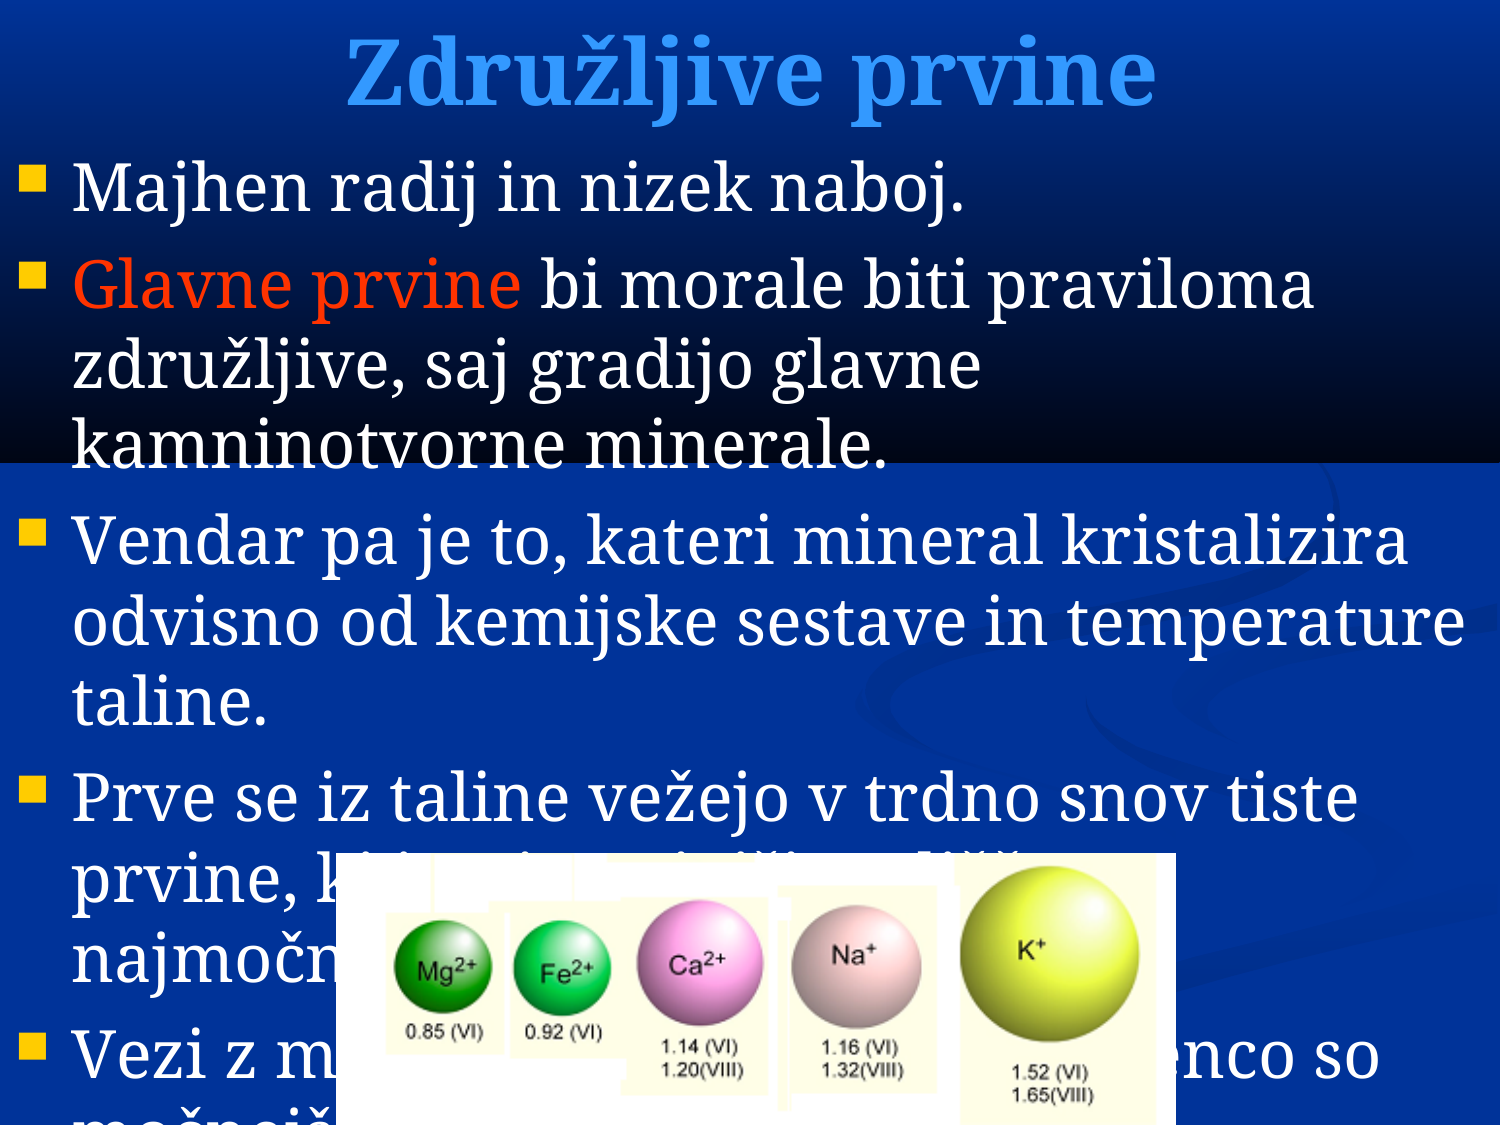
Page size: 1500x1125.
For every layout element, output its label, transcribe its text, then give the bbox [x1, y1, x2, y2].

list Majhen radij in nizek naboj. Glavne prvine bi morale biti praviloma združljive, saj gradijo glavne kamninotvorne minerale. Vendar pa je to, kateri mineral kristalizira odvisno od kemijske sestave in temperature taline. Prve se iz taline vežejo v trdno snov tiste prvine, ki imajo najvišja tališča – najmočnejše vezi med ioni. Vezi z manjšimi kationi z višjo valenco so močnejše. [0, 137, 1500, 1125]
picture [336, 853, 1176, 1125]
title Združljive prvine [76, 0, 1427, 138]
